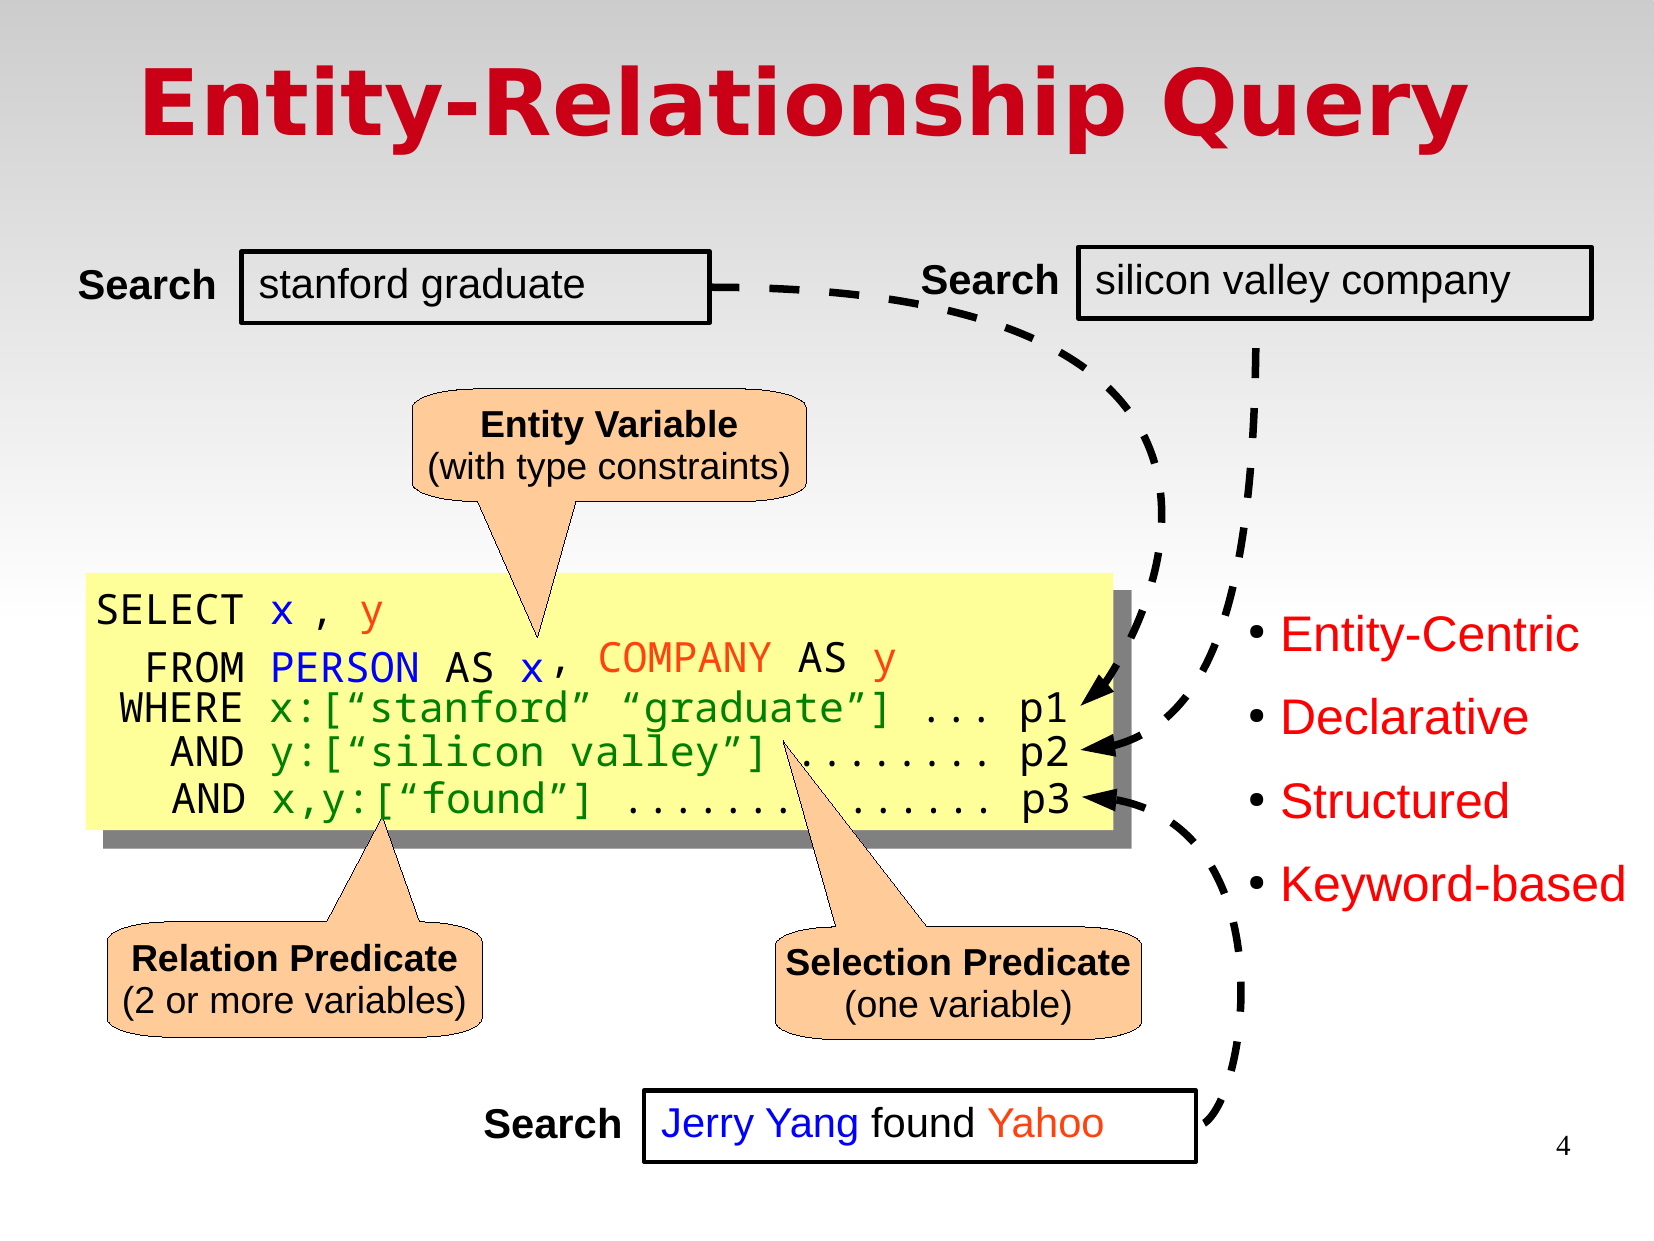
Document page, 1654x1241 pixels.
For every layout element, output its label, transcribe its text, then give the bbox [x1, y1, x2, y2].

text_box stanford graduate [241, 251, 710, 323]
text_box [931, 572, 1114, 703]
text_box AND y:[“silicon valley”] ........ p2 [154, 713, 1081, 778]
text_box [1081, 751, 1114, 796]
text_box Relation Predicate (2 or more variables) [107, 825, 483, 1038]
text_box Entity Variable (with type constraints) [412, 388, 807, 572]
text_box Search [920, 249, 1097, 312]
text_box AND x,y:[“found”] ............... p3 [156, 778, 806, 825]
text_box [1109, 678, 1114, 690]
text_box silicon valley company [1078, 246, 1592, 319]
text_box [85, 685, 377, 831]
text_box , COMPANY AS y [532, 620, 916, 684]
text_box WHERE x:[“stanford” “graduate”] ... p1 [104, 669, 1081, 734]
text_box [850, 798, 1114, 831]
text_box SELECT x FROM PERSON AS x [79, 572, 931, 685]
text_box , y [294, 572, 400, 637]
text_box Entity-Centric Declarative Structured Keyword-based [1233, 570, 1654, 892]
text_box [1081, 693, 1114, 749]
text_box Search [77, 254, 254, 316]
title Entity-Relationship Query [76, 7, 1565, 200]
text_box Search [483, 1092, 660, 1155]
text_box AND x,y:[“found”] ............... p3 [813, 760, 1082, 825]
text_box [386, 825, 808, 831]
text_box Jerry Yang found Yahoo [644, 1090, 1196, 1162]
text_box Selection Predicate (one variable) [775, 778, 1142, 1040]
